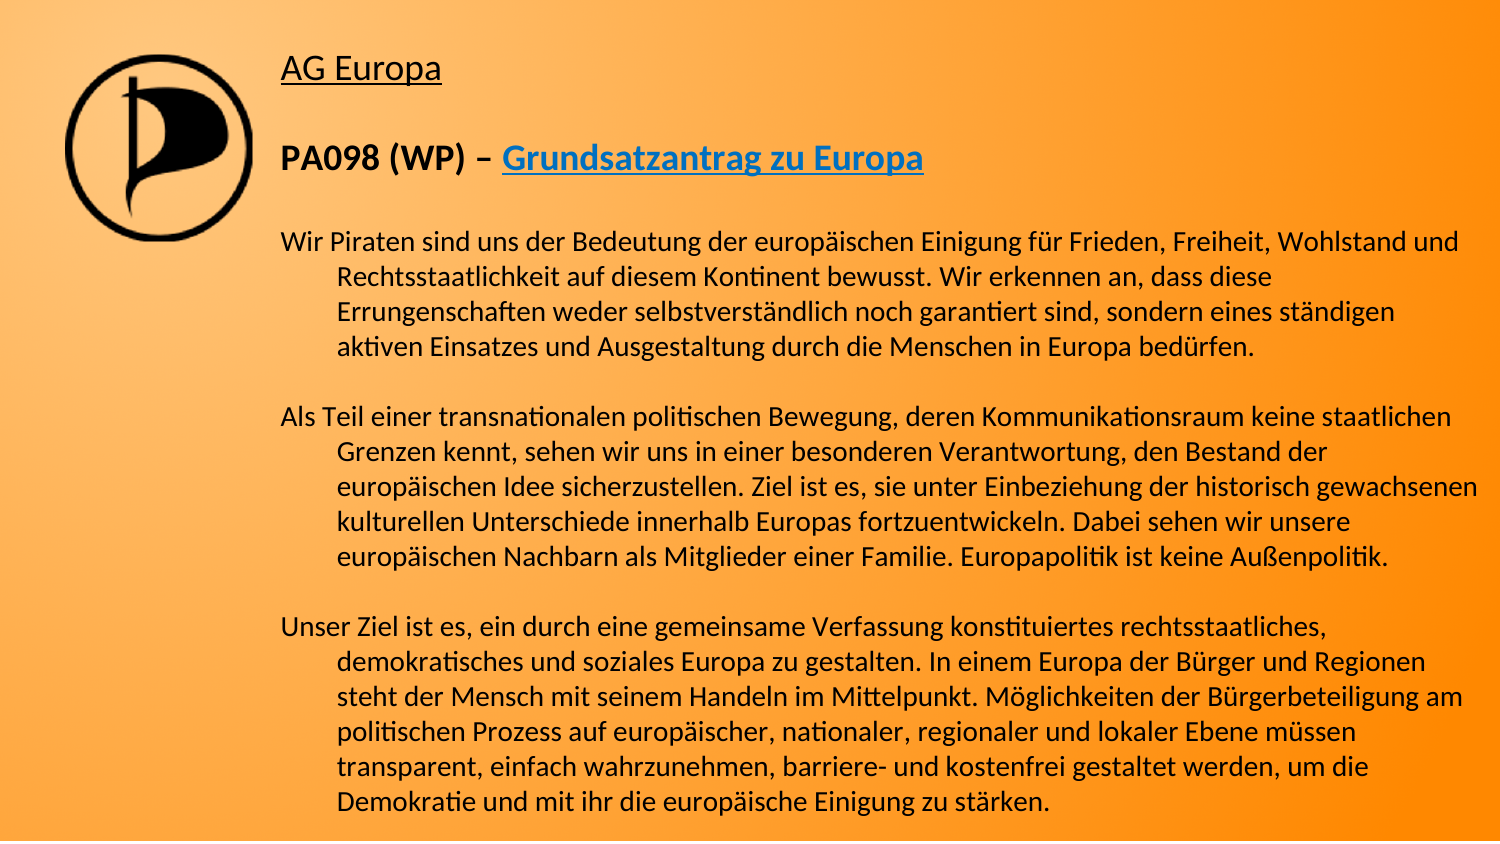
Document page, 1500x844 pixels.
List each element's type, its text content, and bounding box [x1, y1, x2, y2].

picture [0, 0, 1500, 841]
text_box AG Europa PA098 (WP) – Grundsatzantrag zu Europa Wir Piraten sind uns der Bedeutung der europäischen Einigung für Frieden, Freiheit, Wohlstand und Rechtsstaatlichkeit auf diesem Kontinent bewusst. Wir erkennen an, dass diese Errungenschaften weder selbstverständlich noch garantiert sind, sondern eines ständigen aktiven Einsatzes und Ausgestaltung durch die Menschen in Europa bedürfen. Als Teil einer transnationalen politischen Bewegung, deren Kommunikationsraum keine staatlichen Grenzen kennt, sehen wir uns in einer besonderen Verantwortung, den Bestand der europäischen Idee sicherzustellen. Ziel ist es, sie unter Einbeziehung der historisch gewachsenen kulturellen Unterschiede innerhalb Europas fortzuentwickeln. Dabei sehen wir unsere europäischen Nachbarn als Mitglieder einer Familie. Europapolitik ist keine Außenpolitik. Unser Ziel ist es, ein durch eine gemeinsame Verfassung konstituiertes rechtsstaatliches, demokratisches und soziales Europa zu gestalten. In einem Europa der Bürger und Regionen steht der Mensch mit seinem Handeln im Mittelpunkt. Möglichkeiten der Bürgerbeteiligung am politischen Prozess auf europäischer, nationaler, regionaler und lokaler Ebene müssen transparent, einfach wahrzunehmen, barriere- und kostenfrei gestaltet werden, um die Demokratie und mit ihr die europäische Einigung zu stärken. [265, 35, 1500, 844]
